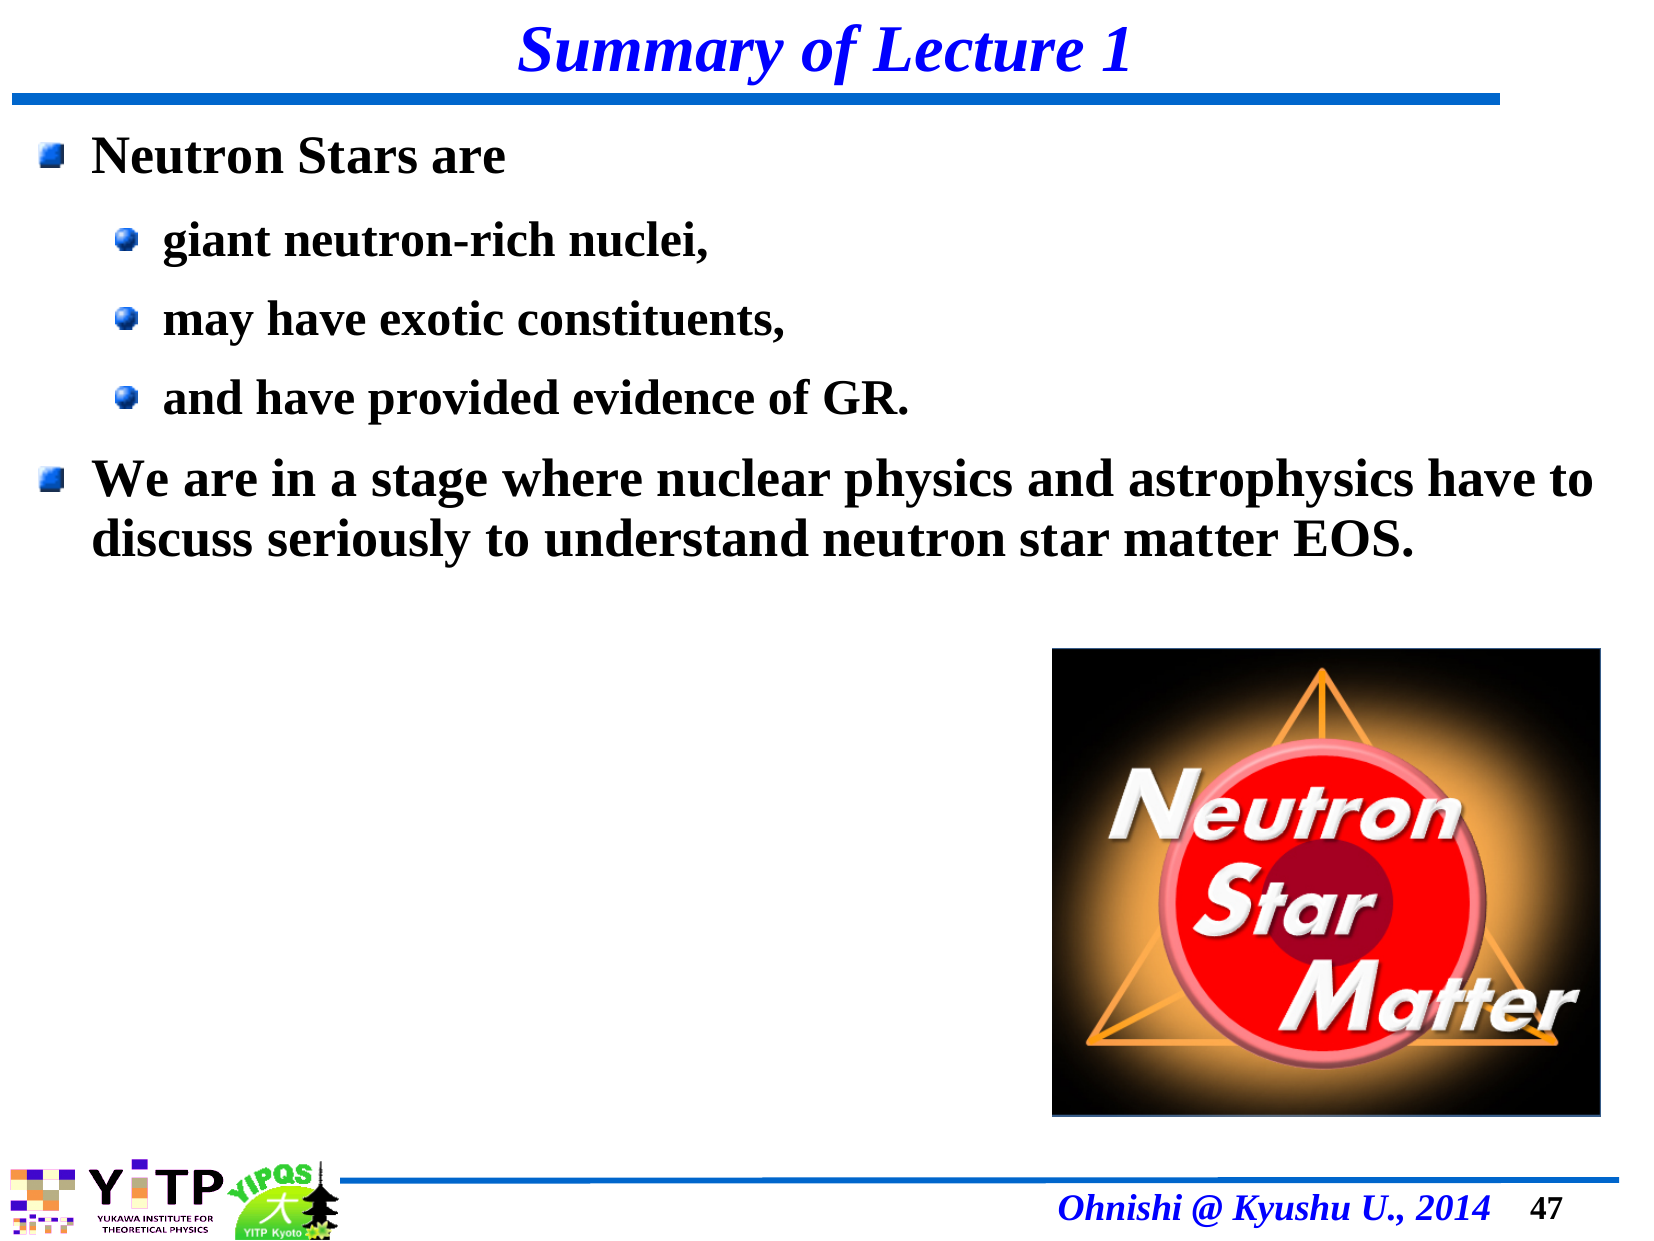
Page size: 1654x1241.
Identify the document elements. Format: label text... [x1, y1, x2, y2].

title Summary of Lecture 1 [0, 0, 1654, 99]
picture [1052, 648, 1601, 1117]
list Neutron Stars are giant neutron-rich nuclei, may have exotic constituents, and have provided evidence of GR. We are in a stage where nuclear physics and astrophysics have to discuss seriously to understand neutron star matter EOS. [20, 124, 1621, 1137]
picture [0, 1154, 340, 1241]
